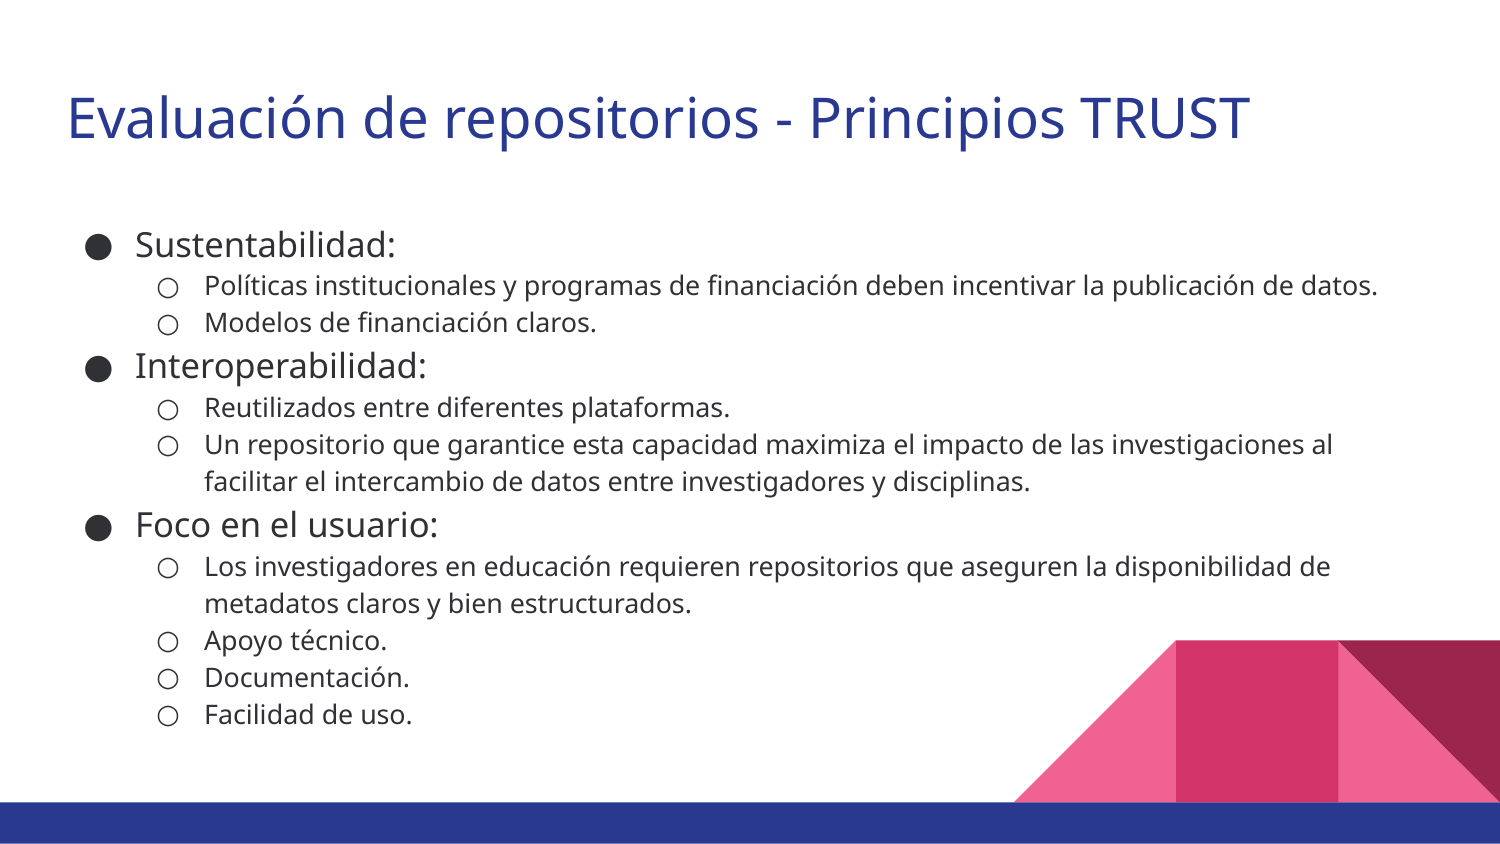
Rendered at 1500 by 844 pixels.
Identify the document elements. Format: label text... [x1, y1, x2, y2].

list Sustentabilidad: Políticas institucionales y programas de financiación deben incentivar la publicación de datos. Modelos de financiación claros. Interoperabilidad: Reutilizados entre diferentes plataformas. Un repositorio que garantice esta capacidad maximiza el impacto de las investigaciones al facilitar el intercambio de datos entre investigadores y disciplinas. Foco en el usuario: Los investigadores en educación requieren repositorios que aseguren la disponibilidad de metadatos claros y bien estructurados. Apoyo técnico. Documentación. Facilidad de uso. [51, 201, 1449, 750]
title Evaluación de repositorios - Principios TRUST [51, 67, 1449, 167]
